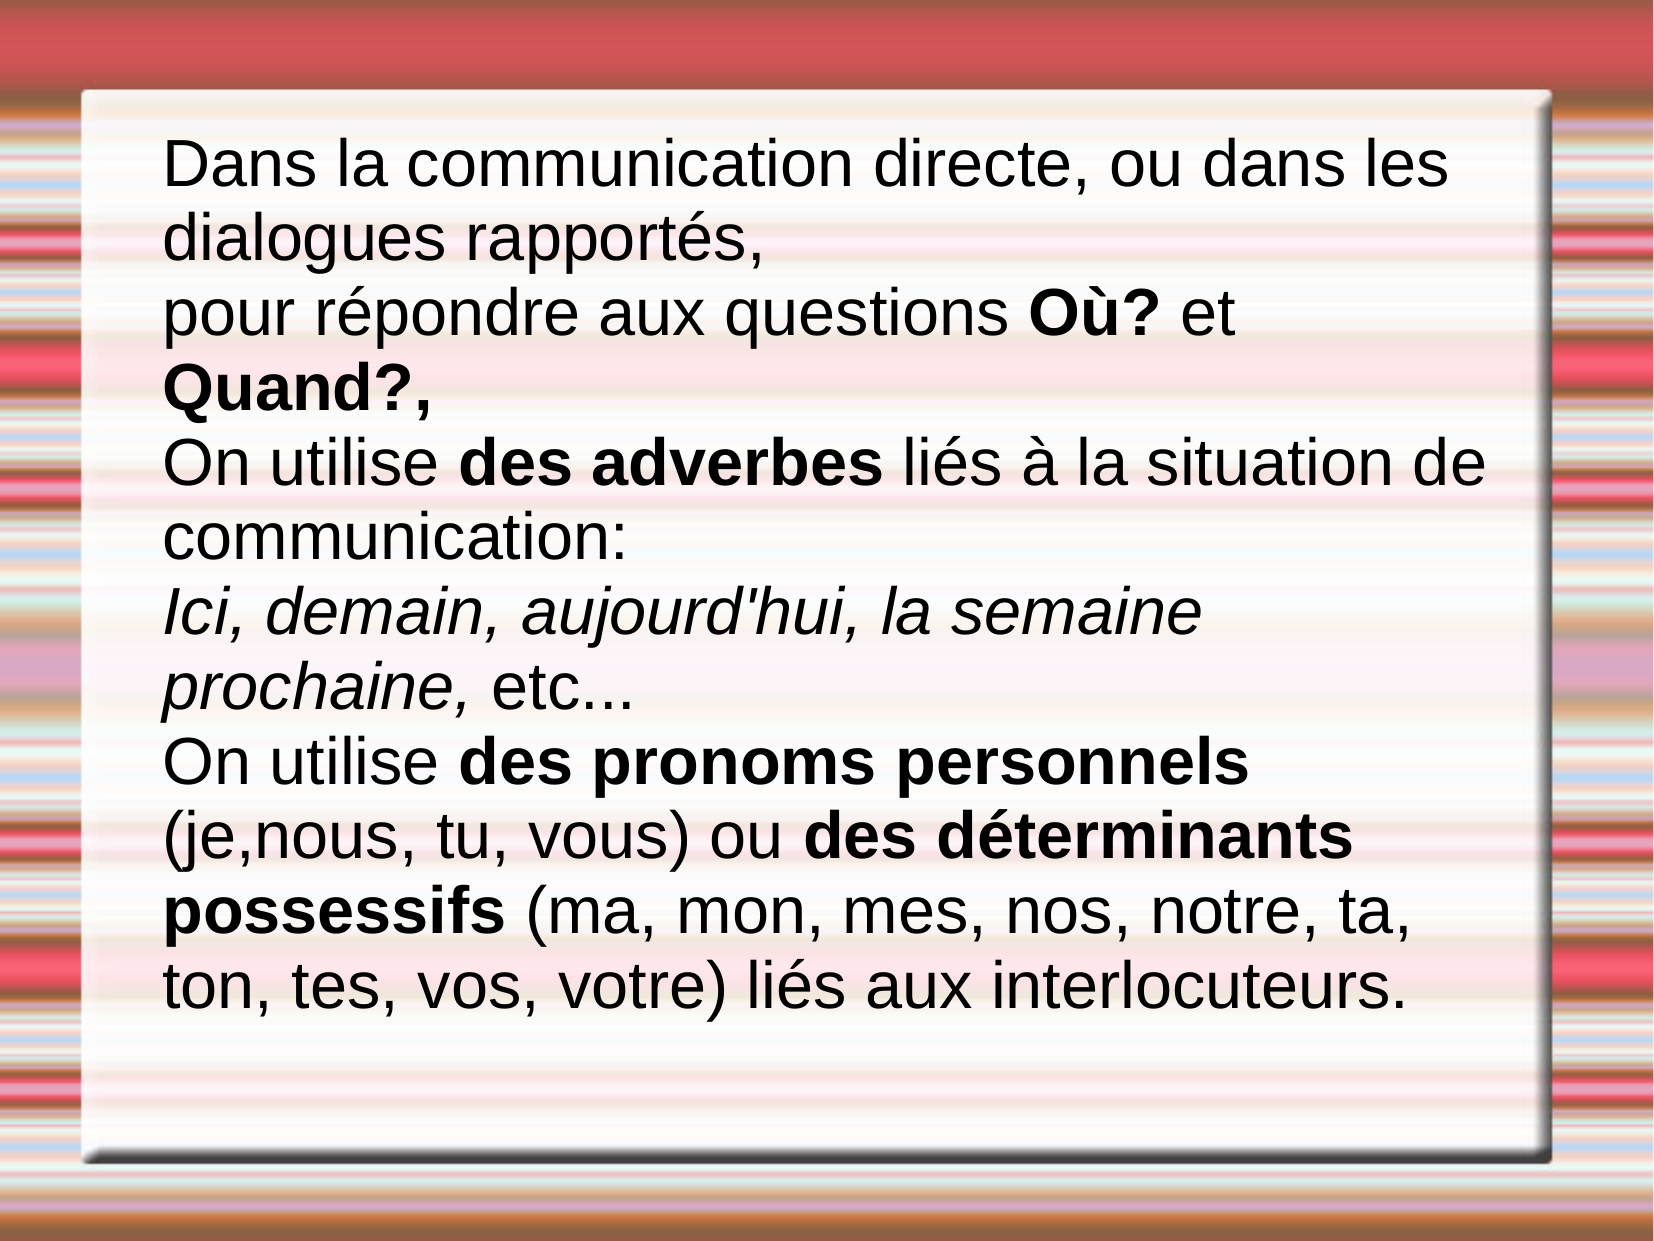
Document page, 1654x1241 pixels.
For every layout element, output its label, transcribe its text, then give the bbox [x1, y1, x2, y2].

text_box Dans la communication directe, ou dans les dialogues rapportés, pour répondre aux questions Où? et Quand?, On utilise des adverbes liés à la situation de communication: Ici, demain, aujourd'hui, la semaine prochaine, etc... On utilise des pronoms personnels (je,nous, tu, vous) ou des déterminants possessifs (ma, mon, mes, nos, notre, ta, ton, tes, vos, votre) liés aux interlocuteurs. [147, 118, 1506, 1105]
picture [0, 0, 1654, 1241]
